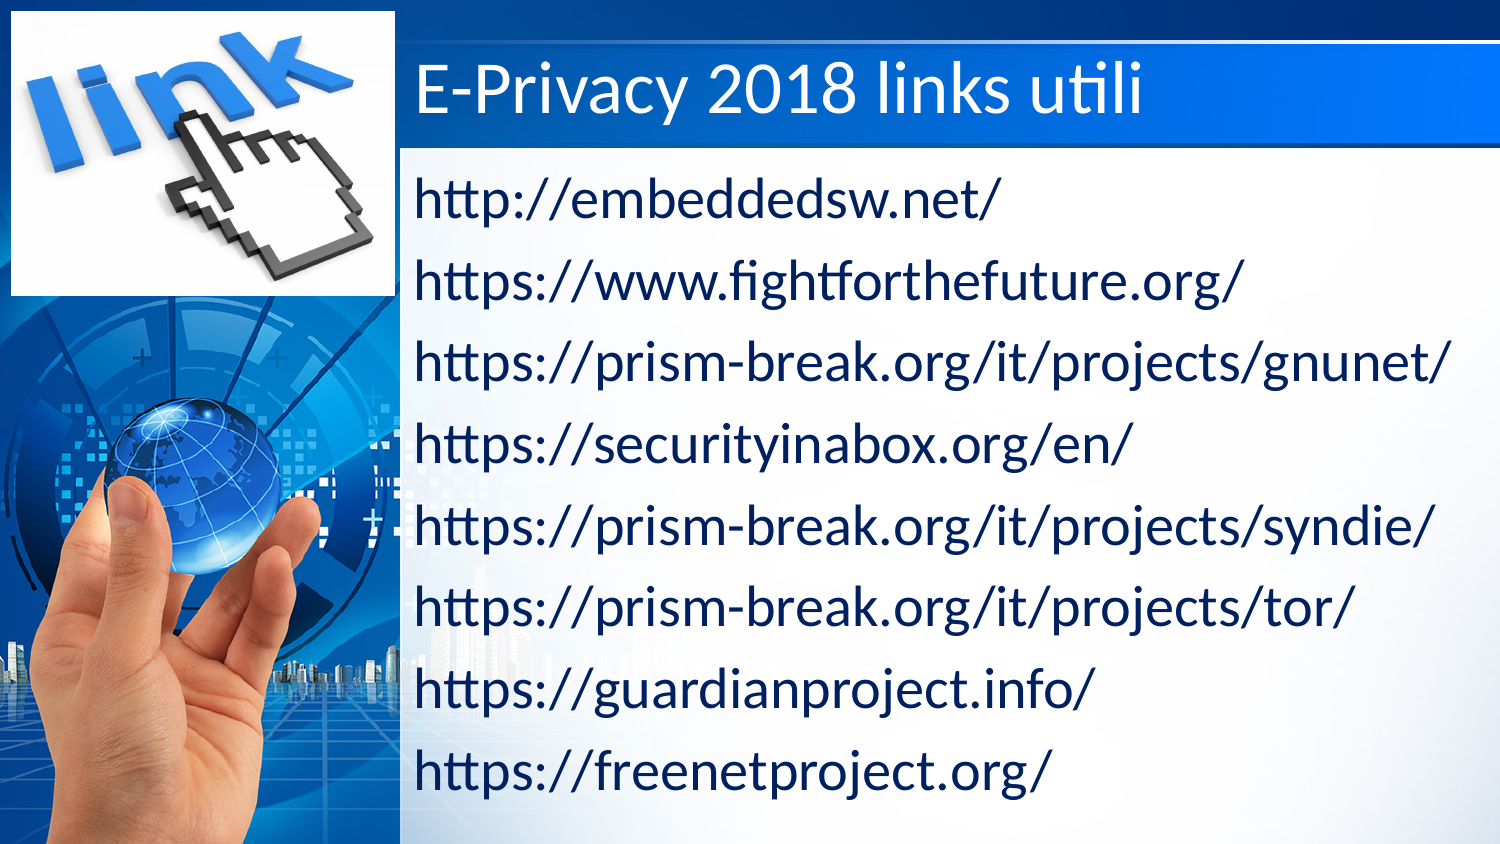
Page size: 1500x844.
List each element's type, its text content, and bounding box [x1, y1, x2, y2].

title E-Privacy 2018 links utili [399, 21, 1402, 147]
picture [0, 0, 1500, 844]
list http://embeddedsw.net/ https://www.fightforthefuture.org/ https://prism-break.org/it/projects/gnunet/ https://securityinabox.org/en/ https://prism-break.org/it/projects/syndie/ https://prism-break.org/it/projects/tor/ https://guardianproject.info/ https://freenetproject.org/ [342, 152, 1489, 815]
